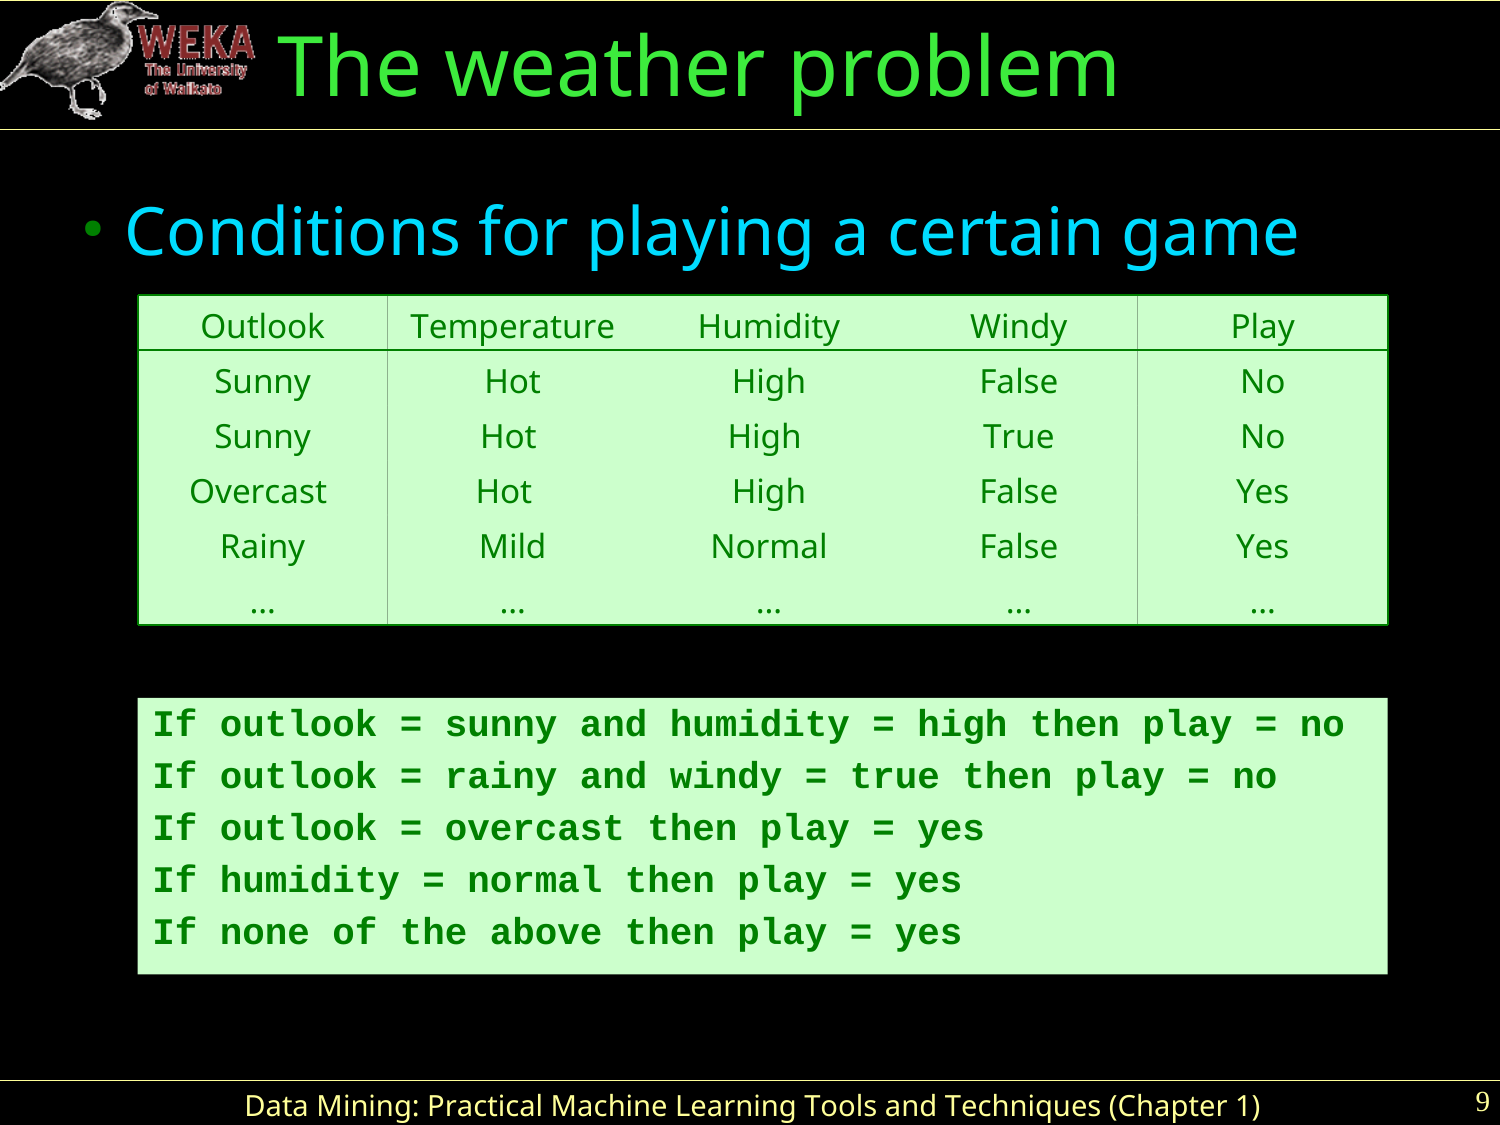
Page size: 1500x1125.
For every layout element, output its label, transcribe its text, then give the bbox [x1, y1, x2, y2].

text_box … [388, 570, 638, 624]
text_box True [901, 406, 1138, 461]
text_box Hot [388, 461, 638, 516]
text_box … [1138, 570, 1387, 624]
text_box High [638, 461, 901, 516]
text_box No [1138, 351, 1387, 406]
text_box Sunny [139, 351, 388, 406]
text_box Hot [388, 351, 638, 406]
text_box … [139, 570, 388, 624]
text_box Sunny [139, 406, 388, 461]
text_box Play [1138, 296, 1387, 349]
text_box Yes [1138, 461, 1387, 516]
text_box Overcast [139, 461, 388, 516]
text_box False [901, 516, 1138, 570]
title The weather problem [263, 0, 1500, 159]
text_box Temperature [388, 296, 638, 349]
picture [0, 1, 263, 129]
text_box Windy [901, 296, 1138, 349]
text_box Yes [1138, 516, 1387, 570]
text_box If outlook = sunny and humidity = high then play = no If outlook = rainy and windy = true then play = no If outlook = overcast then play = yes If humidity = normal then play = yes If none of the above then play = yes [137, 697, 1388, 975]
text_box Rainy [139, 516, 388, 570]
text_box Normal [638, 516, 901, 570]
text_box False [901, 351, 1138, 406]
text_box False [901, 461, 1138, 516]
text_box Mild [388, 516, 638, 570]
text_box Humidity [638, 296, 901, 349]
text_box High [638, 406, 901, 461]
text_box … [901, 570, 1138, 624]
text_box Outlook [139, 296, 388, 349]
text_box … [638, 570, 901, 624]
text_box Hot [388, 406, 638, 461]
text_box No [1138, 406, 1387, 461]
text_box High [638, 351, 901, 406]
list Conditions for playing a certain game [67, 177, 1418, 1093]
